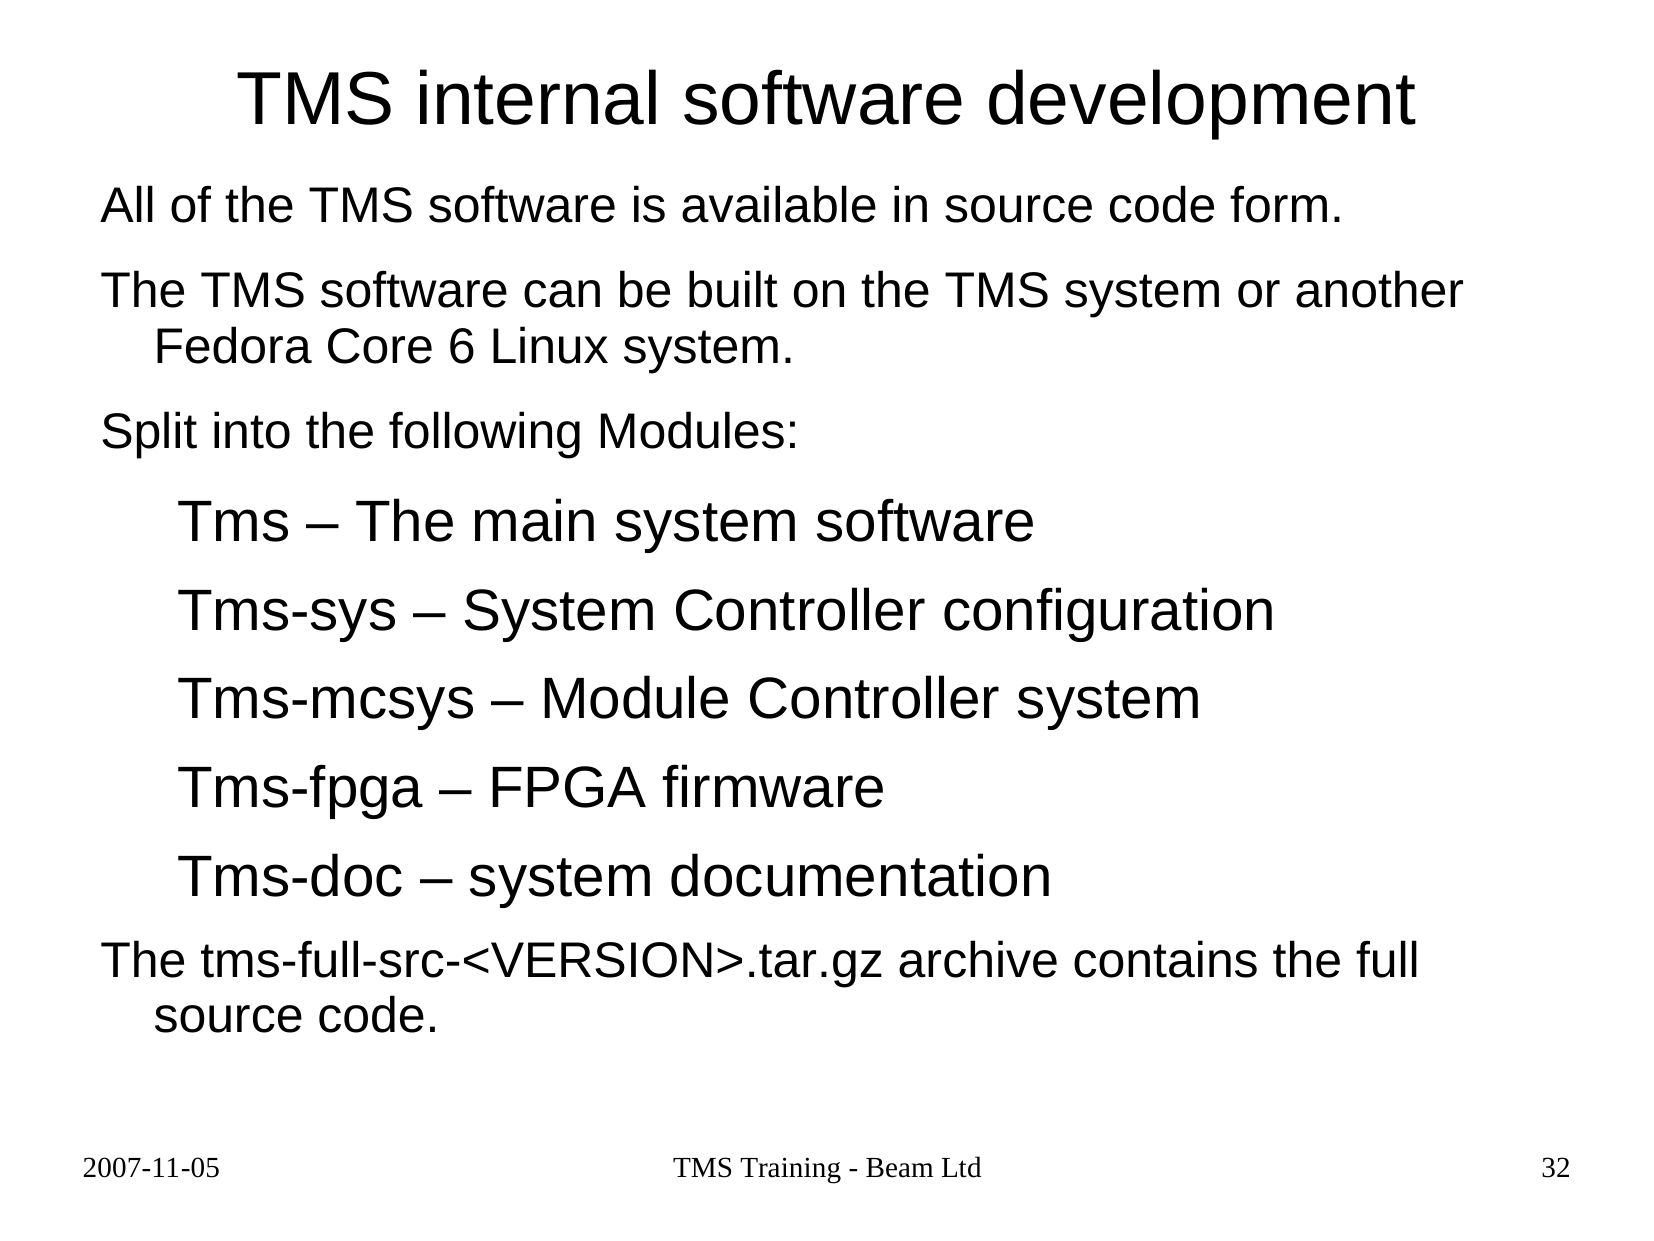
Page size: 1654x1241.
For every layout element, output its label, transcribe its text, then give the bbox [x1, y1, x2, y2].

list All of the TMS software is available in source code form. The TMS software can be built on the TMS system or another Fedora Core 6 Linux system. Split into the following Modules: Tms – The main system software Tms-sys – System Controller configuration Tms-mcsys – Module Controller system Tms-fpga – FPGA firmware Tms-doc – system documentation The tms-full-src-<VERSION>.tar.gz archive contains the full source code. [82, 177, 1571, 1108]
title TMS internal software development [82, 49, 1571, 148]
